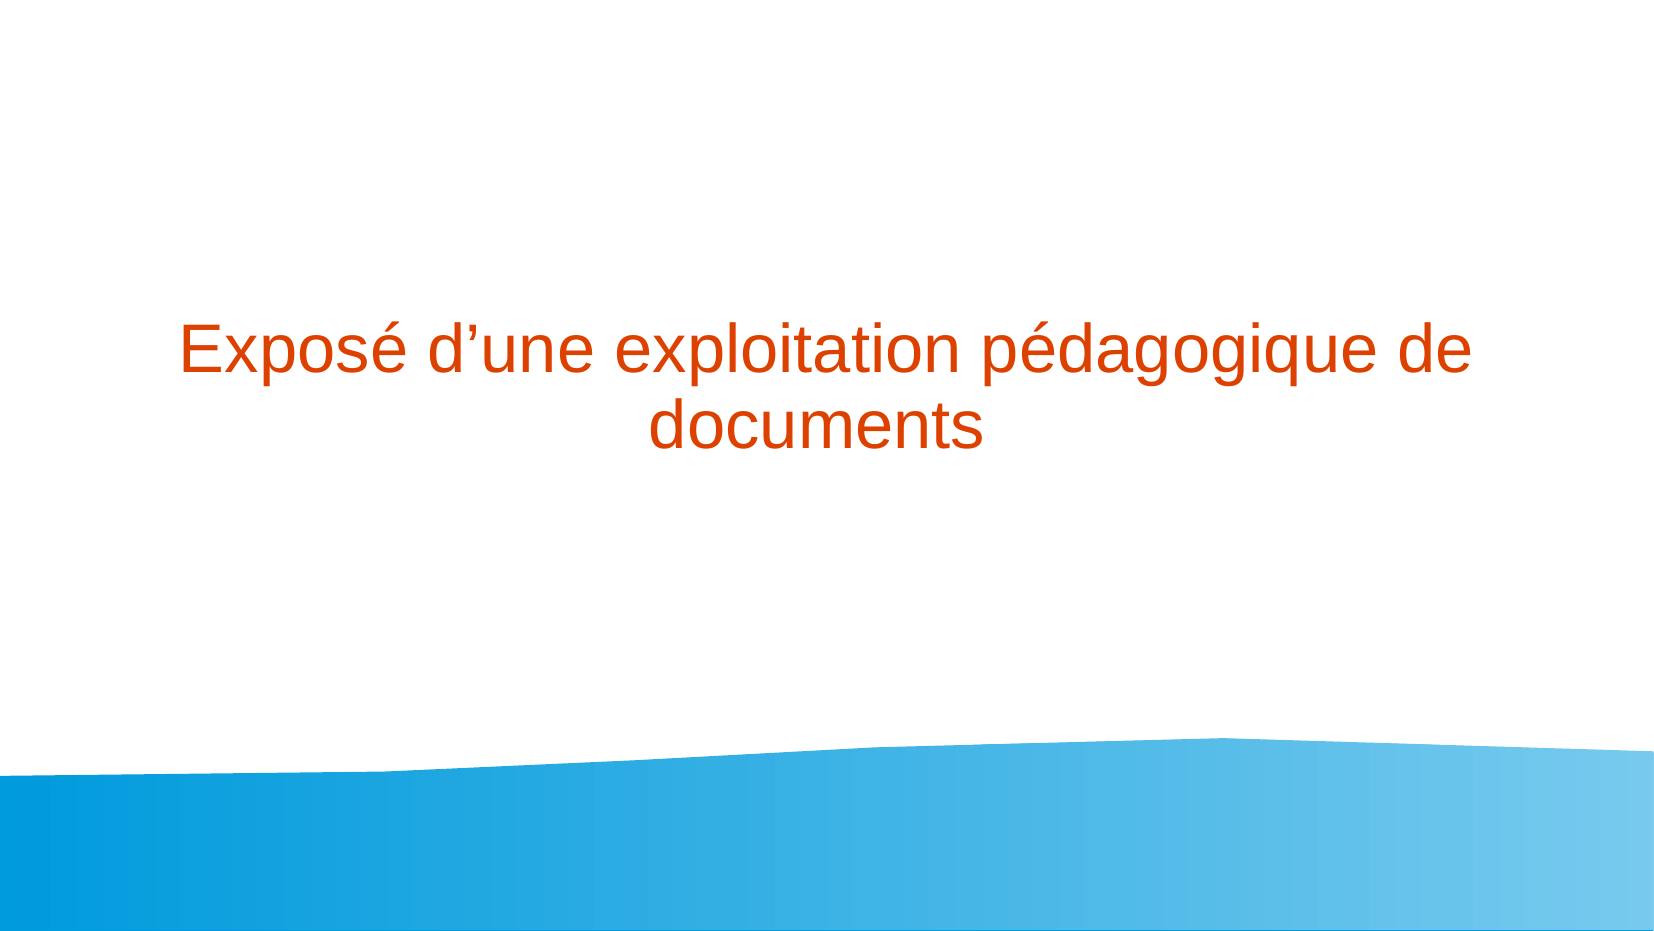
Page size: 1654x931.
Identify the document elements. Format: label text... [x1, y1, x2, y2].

title Exposé d’une exploitation pédagogique de documents [29, 271, 1625, 502]
